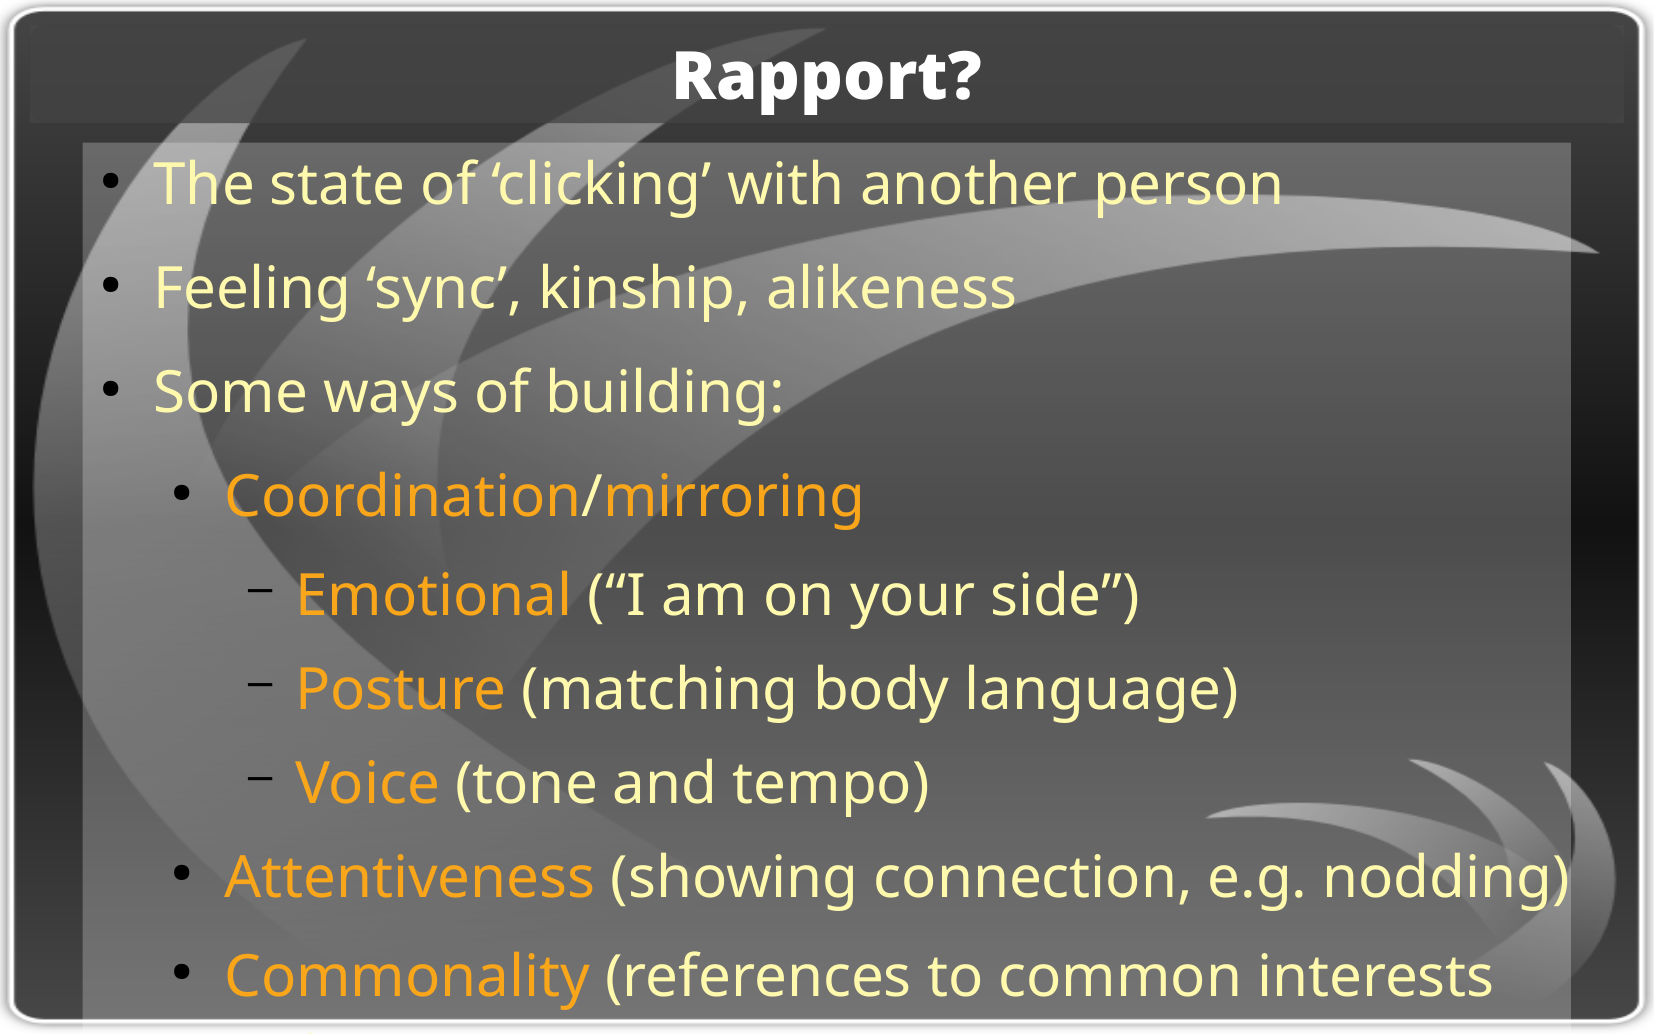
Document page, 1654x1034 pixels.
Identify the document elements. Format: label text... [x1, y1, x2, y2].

title Rapport? [29, 24, 1625, 124]
list The state of ‘clicking’ with another person Feeling ‘sync’, kinship, alikeness Some ways of building: Coordination/mirroring Emotional (“I am on your side”) Posture (matching body language) Voice (tone and tempo) Attentiveness (showing connection, e.g. nodding) Commonality (references to common interests etc) [82, 142, 1571, 991]
picture [0, 0, 1654, 1034]
